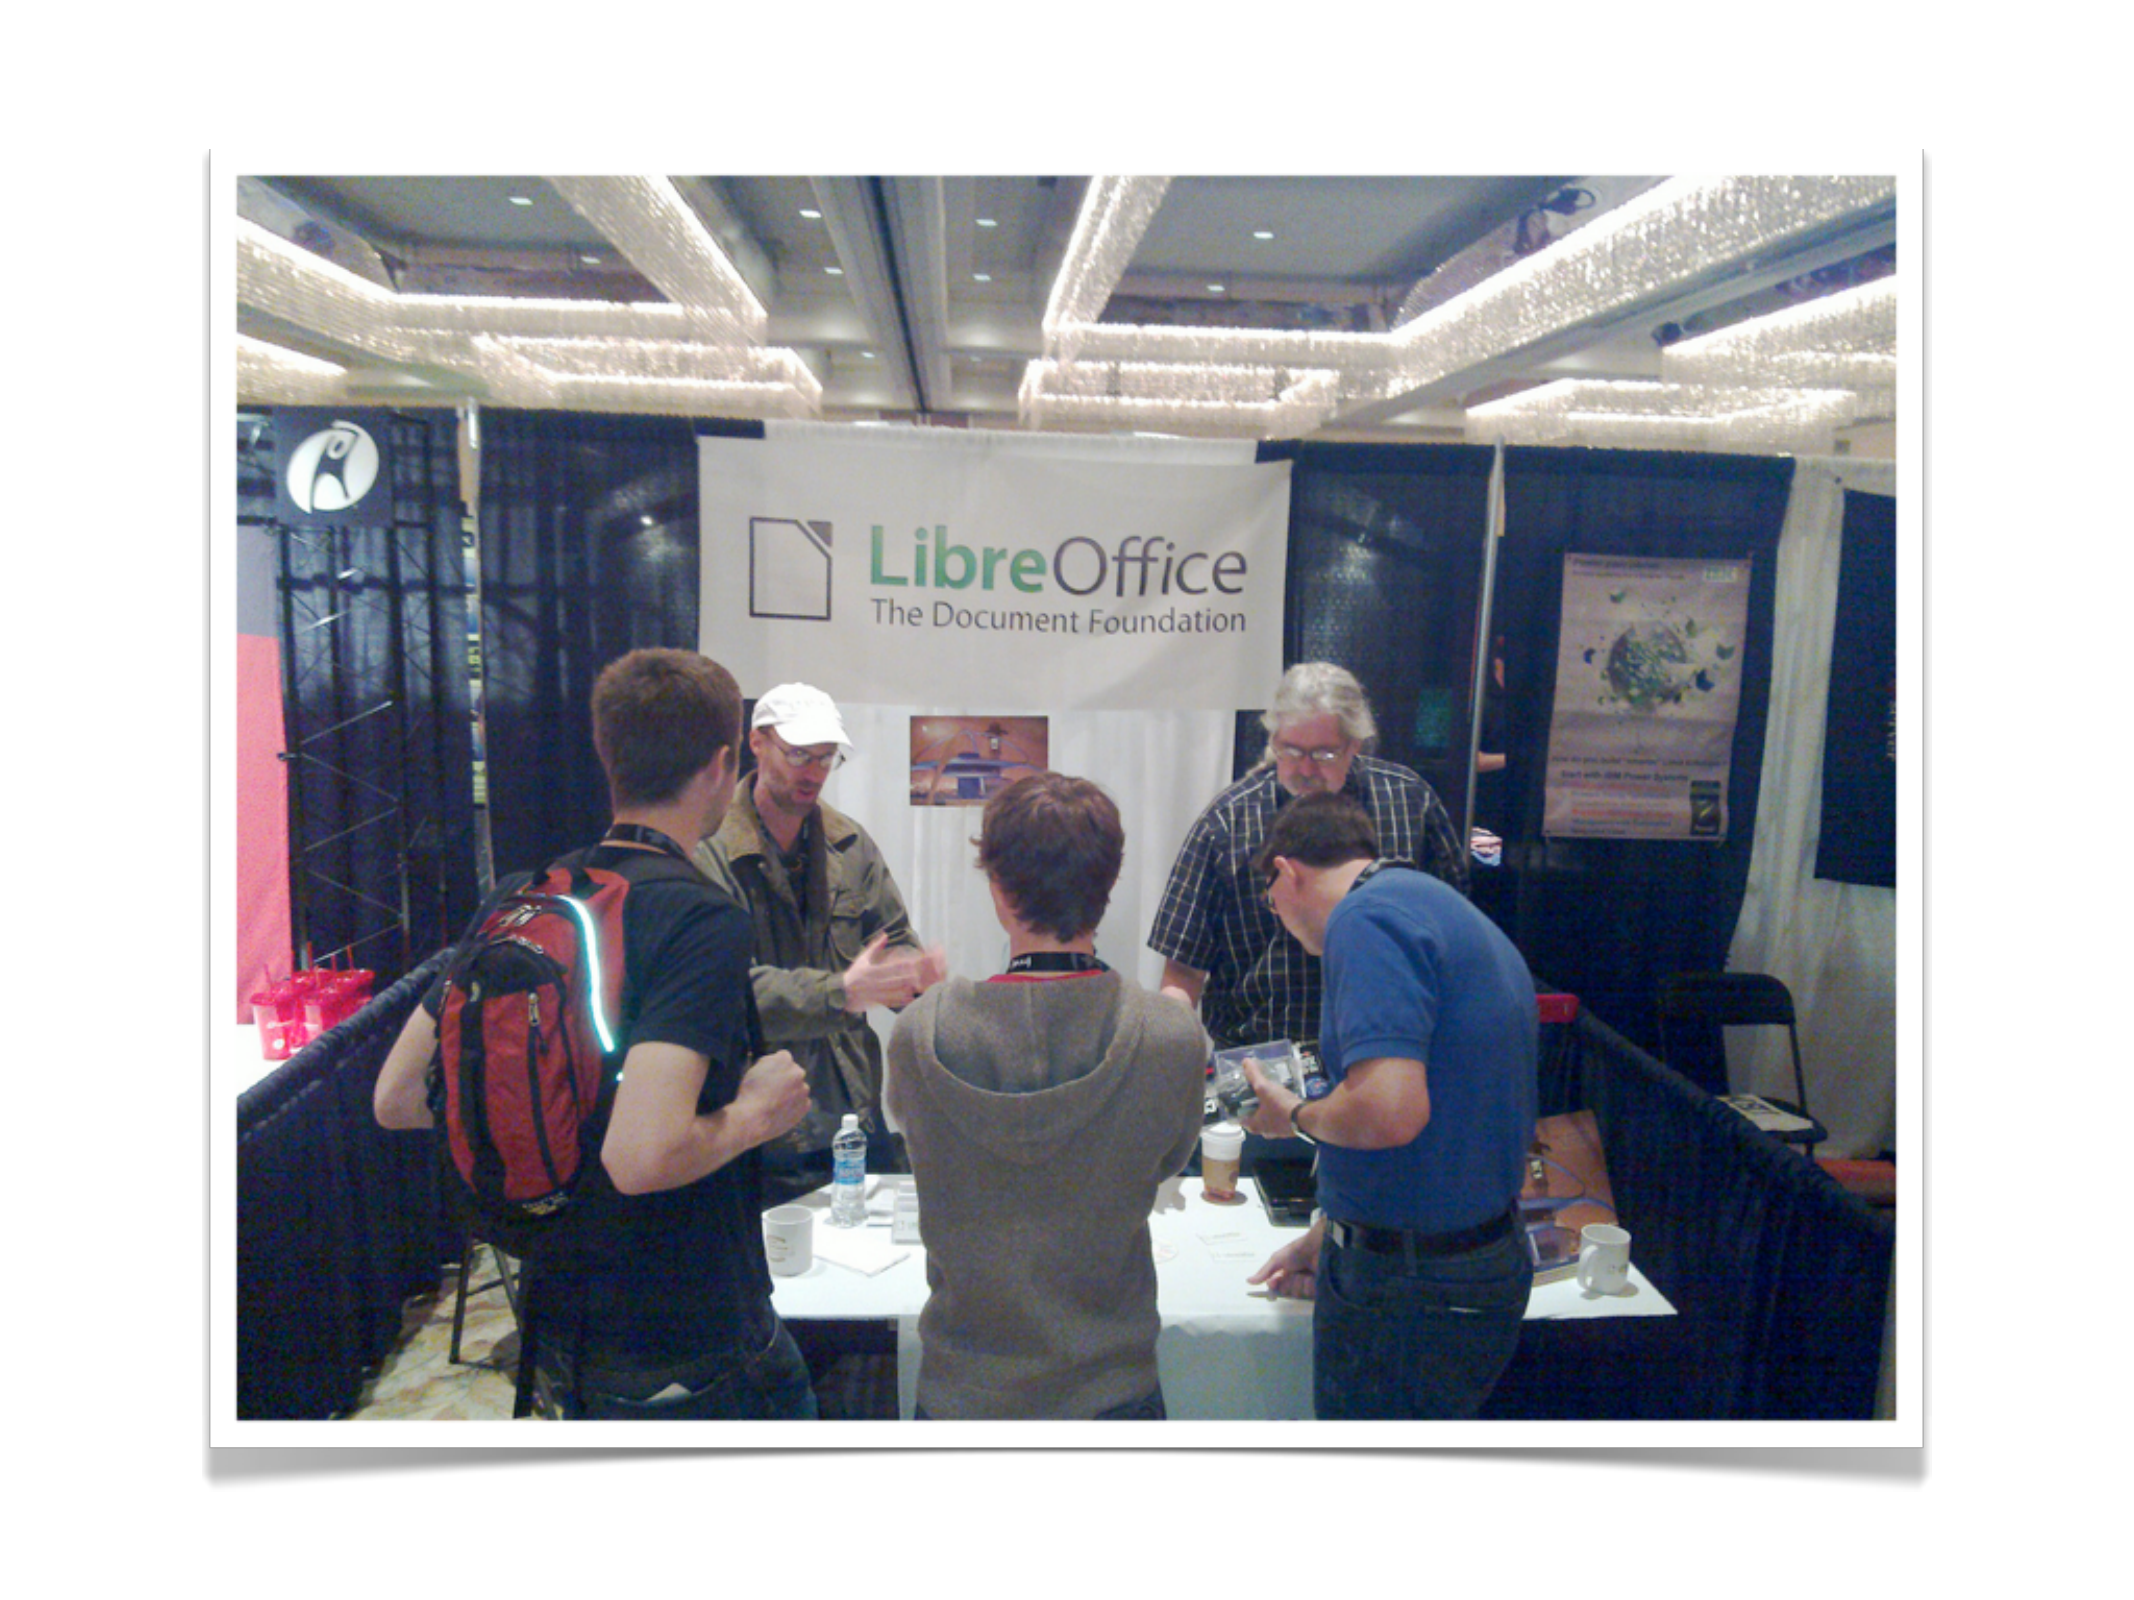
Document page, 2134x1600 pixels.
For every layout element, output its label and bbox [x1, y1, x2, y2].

picture [202, 149, 1932, 1492]
